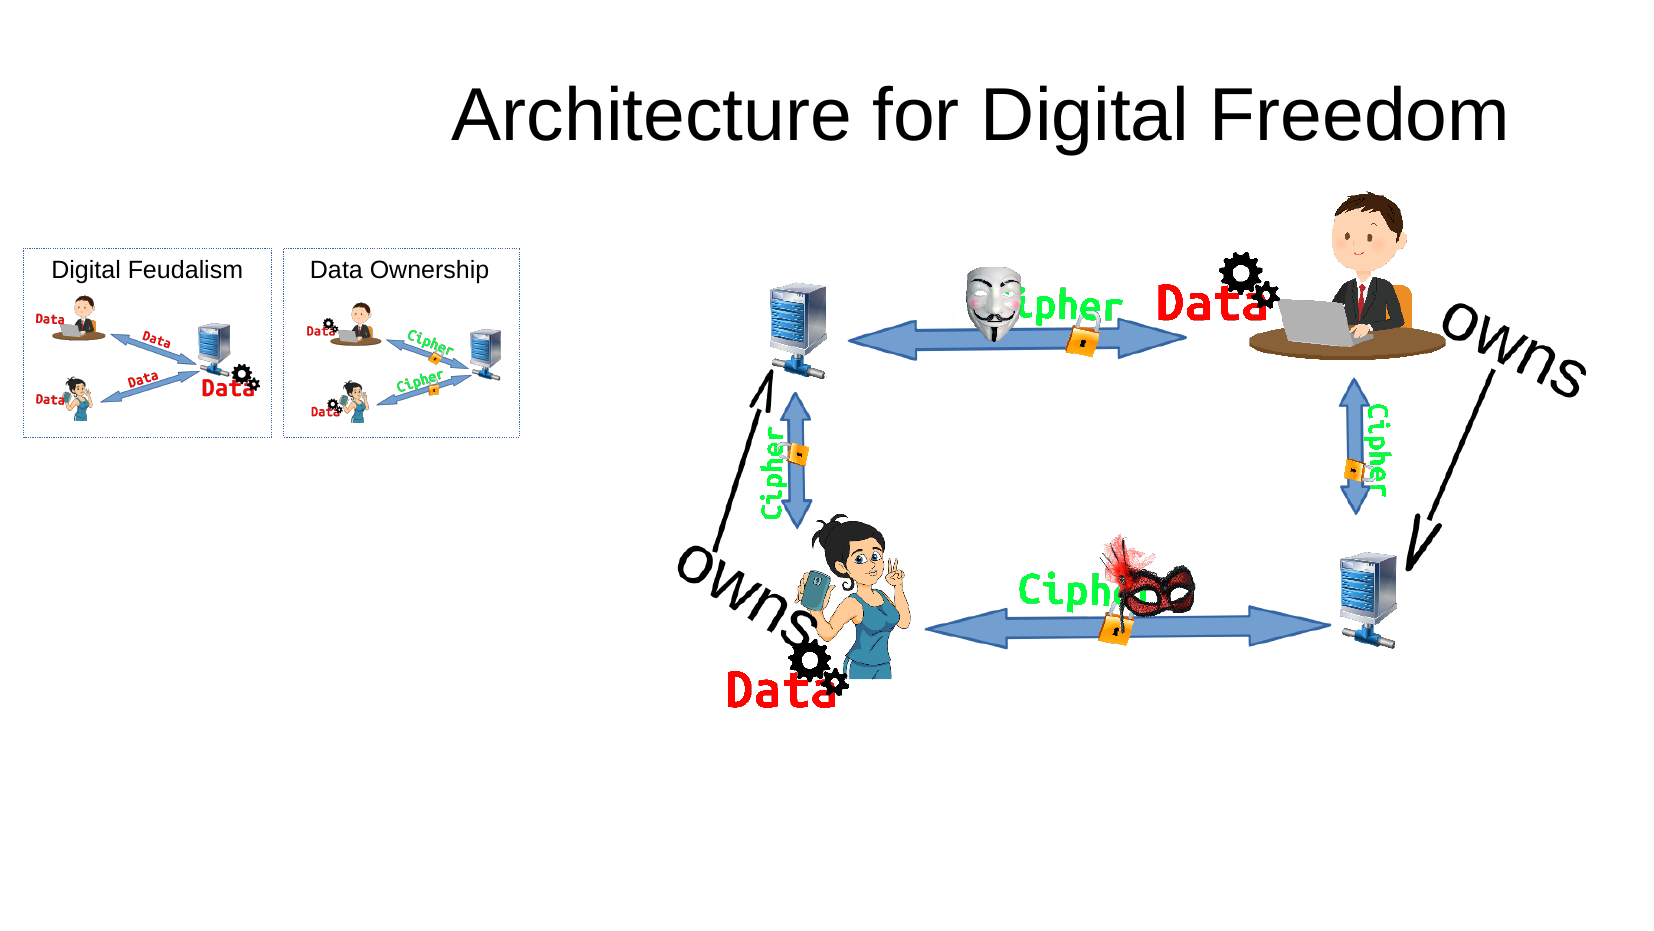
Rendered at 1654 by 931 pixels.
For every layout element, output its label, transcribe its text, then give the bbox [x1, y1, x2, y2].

title Architecture for Digital Freedom [82, 37, 1571, 193]
text_box Digital Feudalism [36, 248, 273, 291]
picture [307, 302, 501, 423]
text_box Data Ownership [295, 248, 532, 291]
picture [36, 295, 260, 421]
picture [673, 189, 1590, 709]
